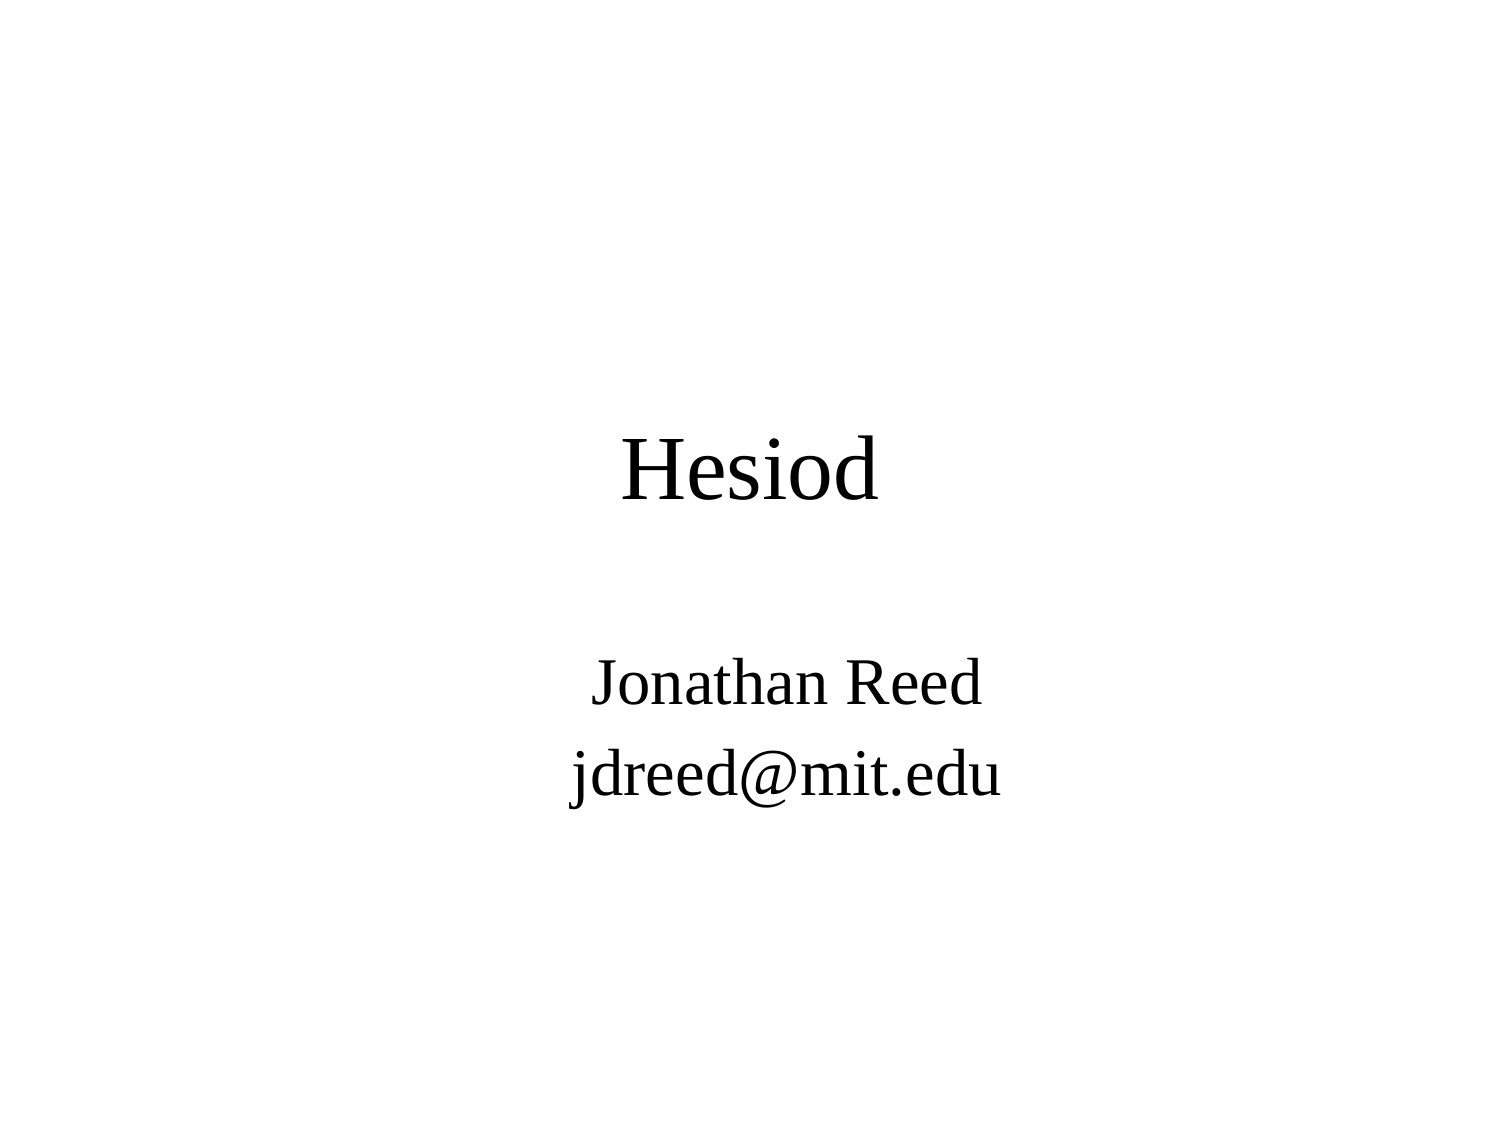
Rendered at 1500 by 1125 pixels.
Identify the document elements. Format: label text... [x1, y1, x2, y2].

subtitle Jonathan Reed jdreed@mit.edu [225, 637, 1276, 927]
title Hesiod [112, 374, 1388, 563]
